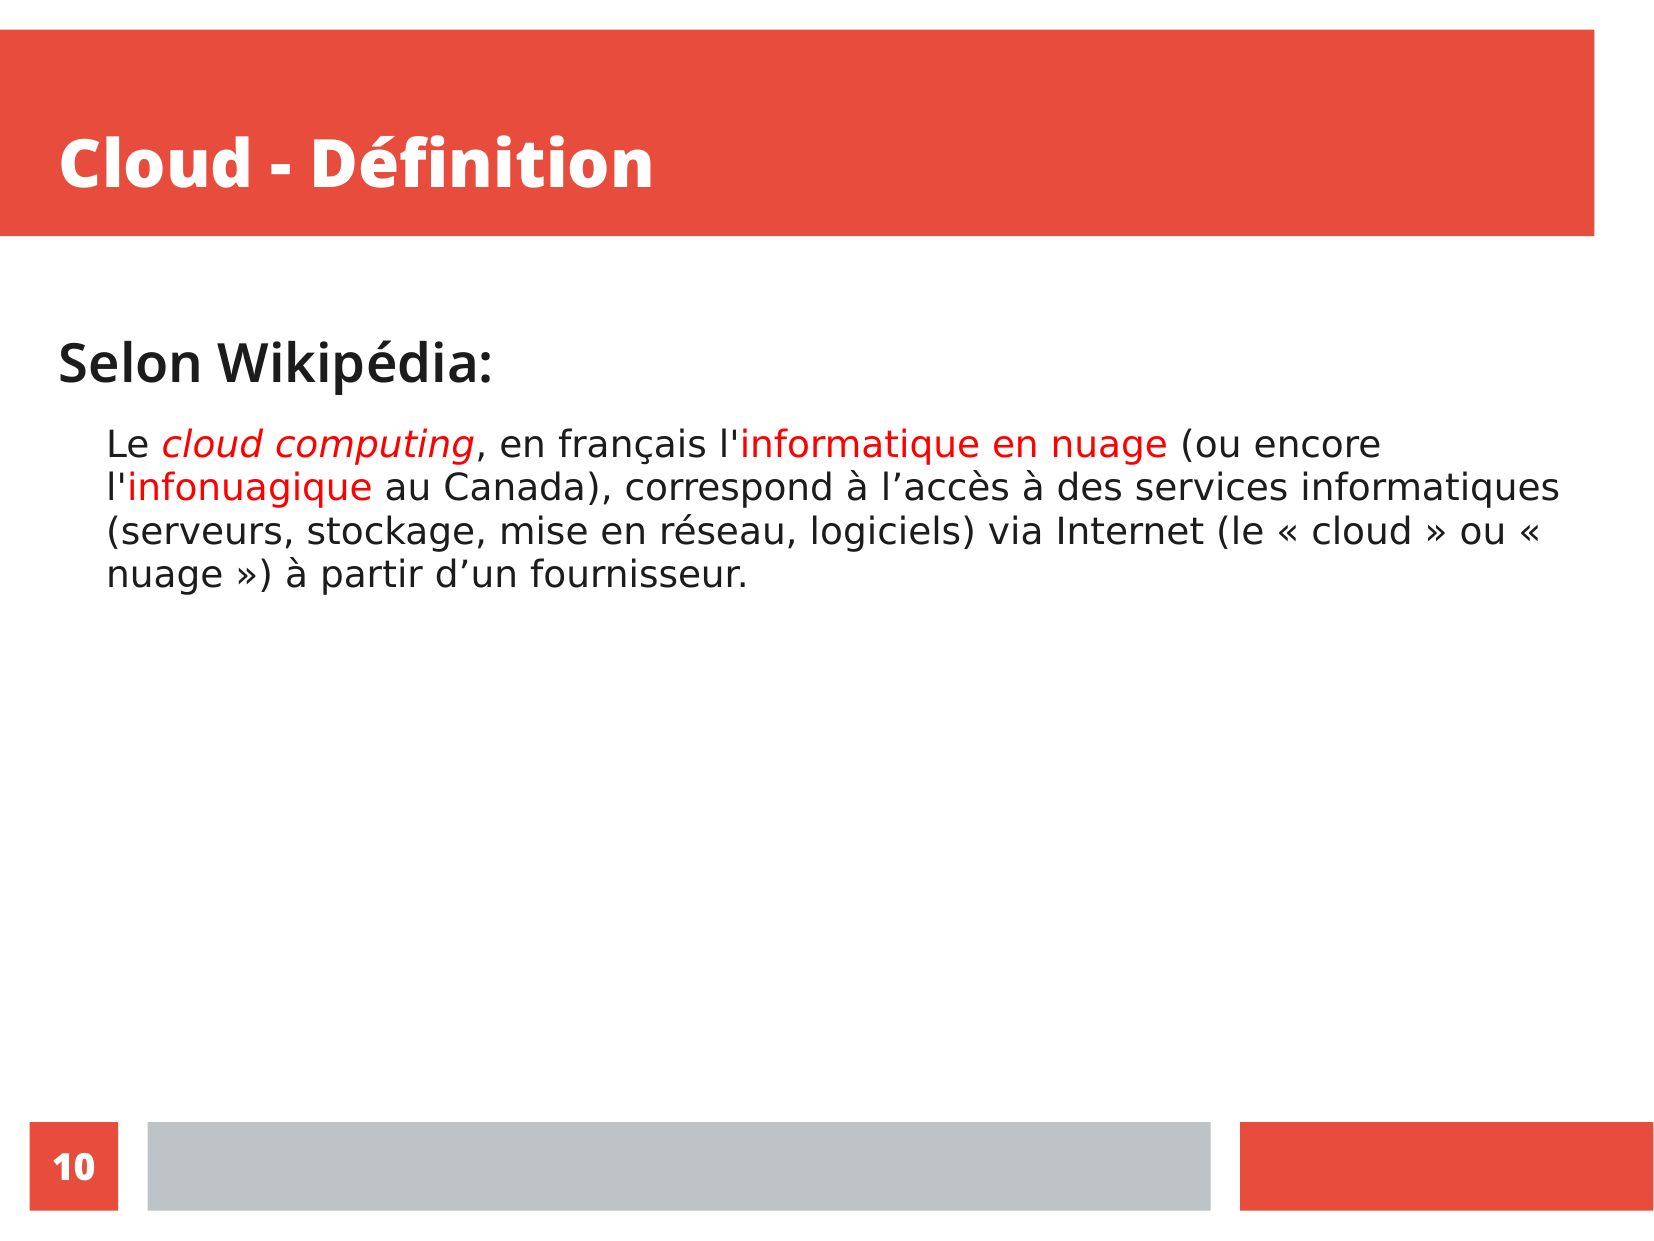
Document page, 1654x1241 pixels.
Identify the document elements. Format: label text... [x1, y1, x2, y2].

list Selon Wikipédia: Le cloud computing, en français l'informatique en nuage (ou encore l'infonuagique au Canada), correspond à l’accès à des services informatiques (serveurs, stockage, mise en réseau, logiciels) via Internet (le « cloud » ou « nuage ») à partir d’un fournisseur. [59, 324, 1565, 1093]
title Cloud - Définition [59, 59, 1595, 207]
